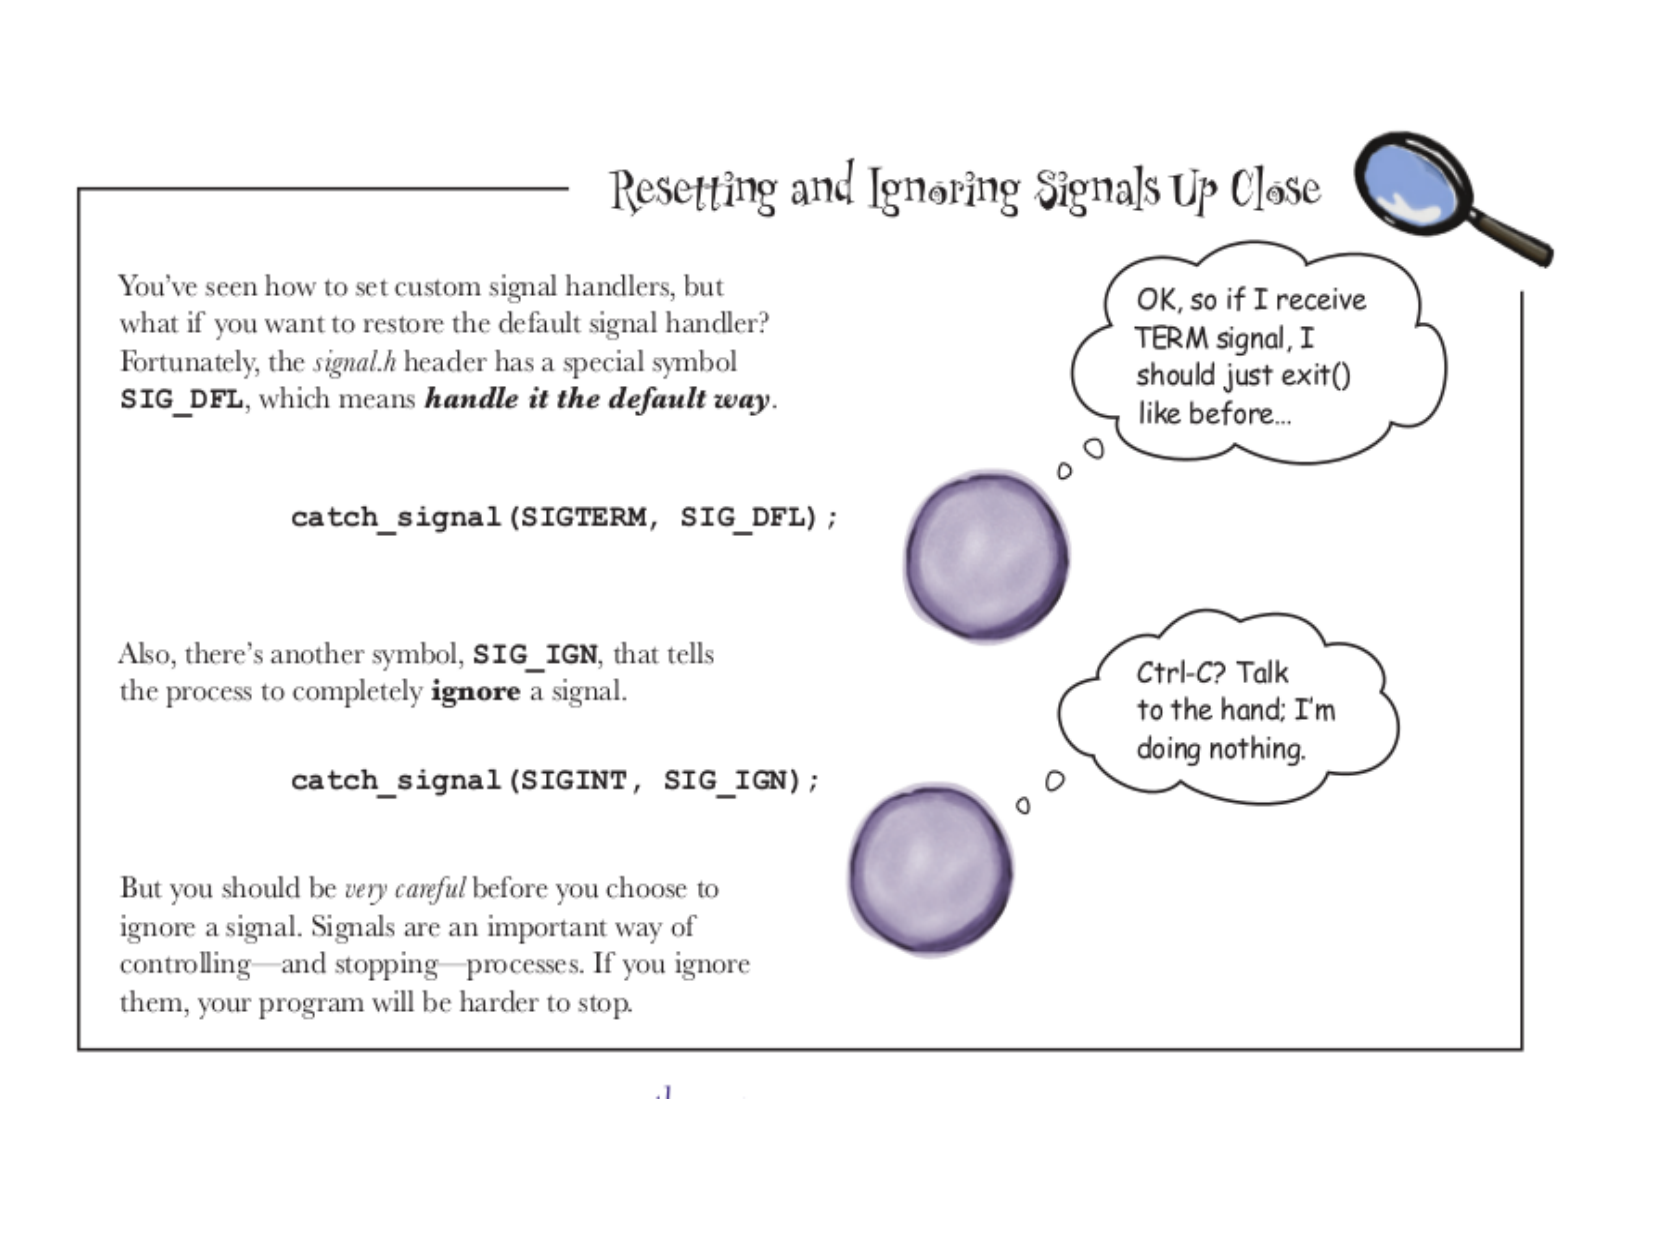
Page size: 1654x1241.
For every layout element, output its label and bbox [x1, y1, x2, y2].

picture [59, 118, 1595, 1099]
